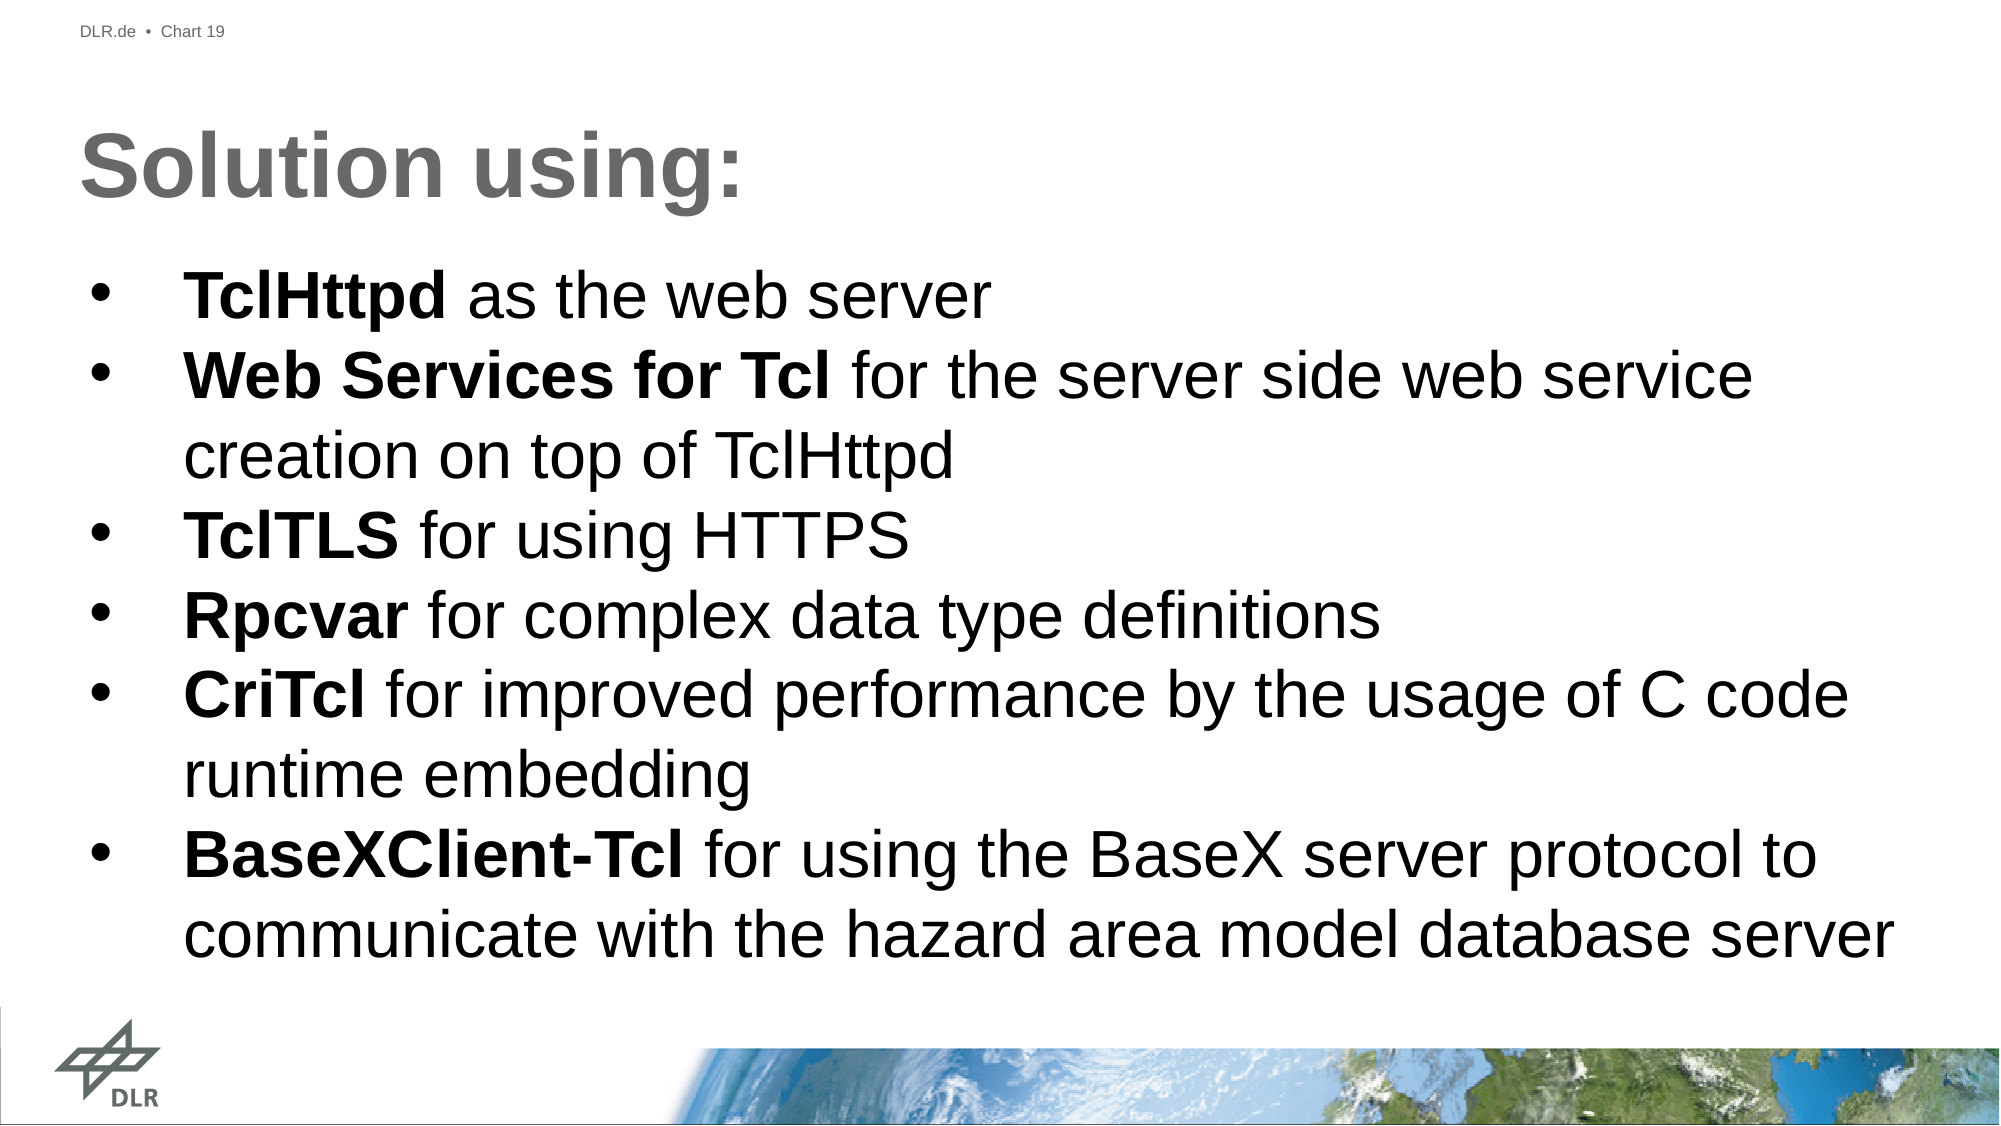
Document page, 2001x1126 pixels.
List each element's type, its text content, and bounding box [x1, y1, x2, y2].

slide_number DLR.de • Chart <number> [79, 20, 251, 45]
text_box TclHttpd as the web server Web Services for Tcl for the server side web service creation on top of TclHttpd TclTLS for using HTTPS Rpcvar for complex data type definitions CriTcl for improved performance by the usage of C code runtime embedding BaseXClient-Tcl for using the BaseX server protocol to communicate with the hazard area model database server [89, 251, 1931, 1000]
title Solution using: [79, 106, 1921, 228]
